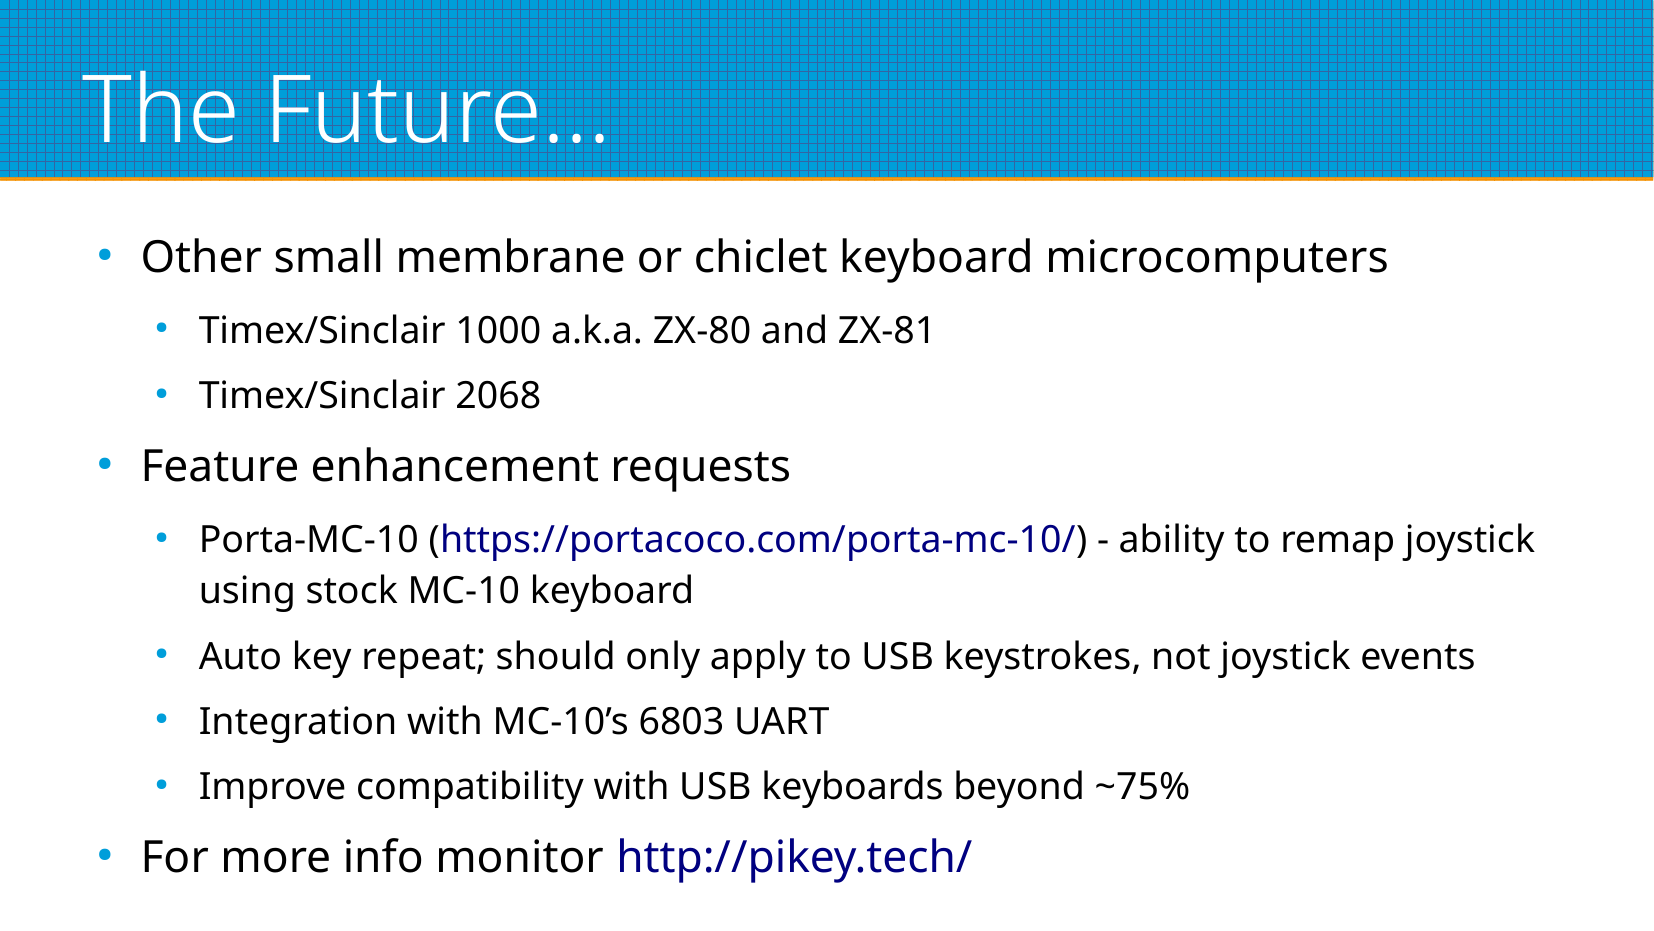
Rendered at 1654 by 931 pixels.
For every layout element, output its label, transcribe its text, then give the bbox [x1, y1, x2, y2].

title The Future... [82, 14, 1571, 171]
list Other small membrane or chiclet keyboard microcomputers Timex/Sinclair 1000 a.k.a. ZX-80 and ZX-81 Timex/Sinclair 2068 Feature enhancement requests Porta-MC-10 (https://portacoco.com/porta-mc-10/) - ability to remap joystick using stock MC-10 keyboard Auto key repeat; should only apply to USB keystrokes, not joystick events Integration with MC-10’s 6803 UART Improve compatibility with USB keyboards beyond ~75% For more info monitor http://pikey.tech/ [82, 225, 1563, 889]
